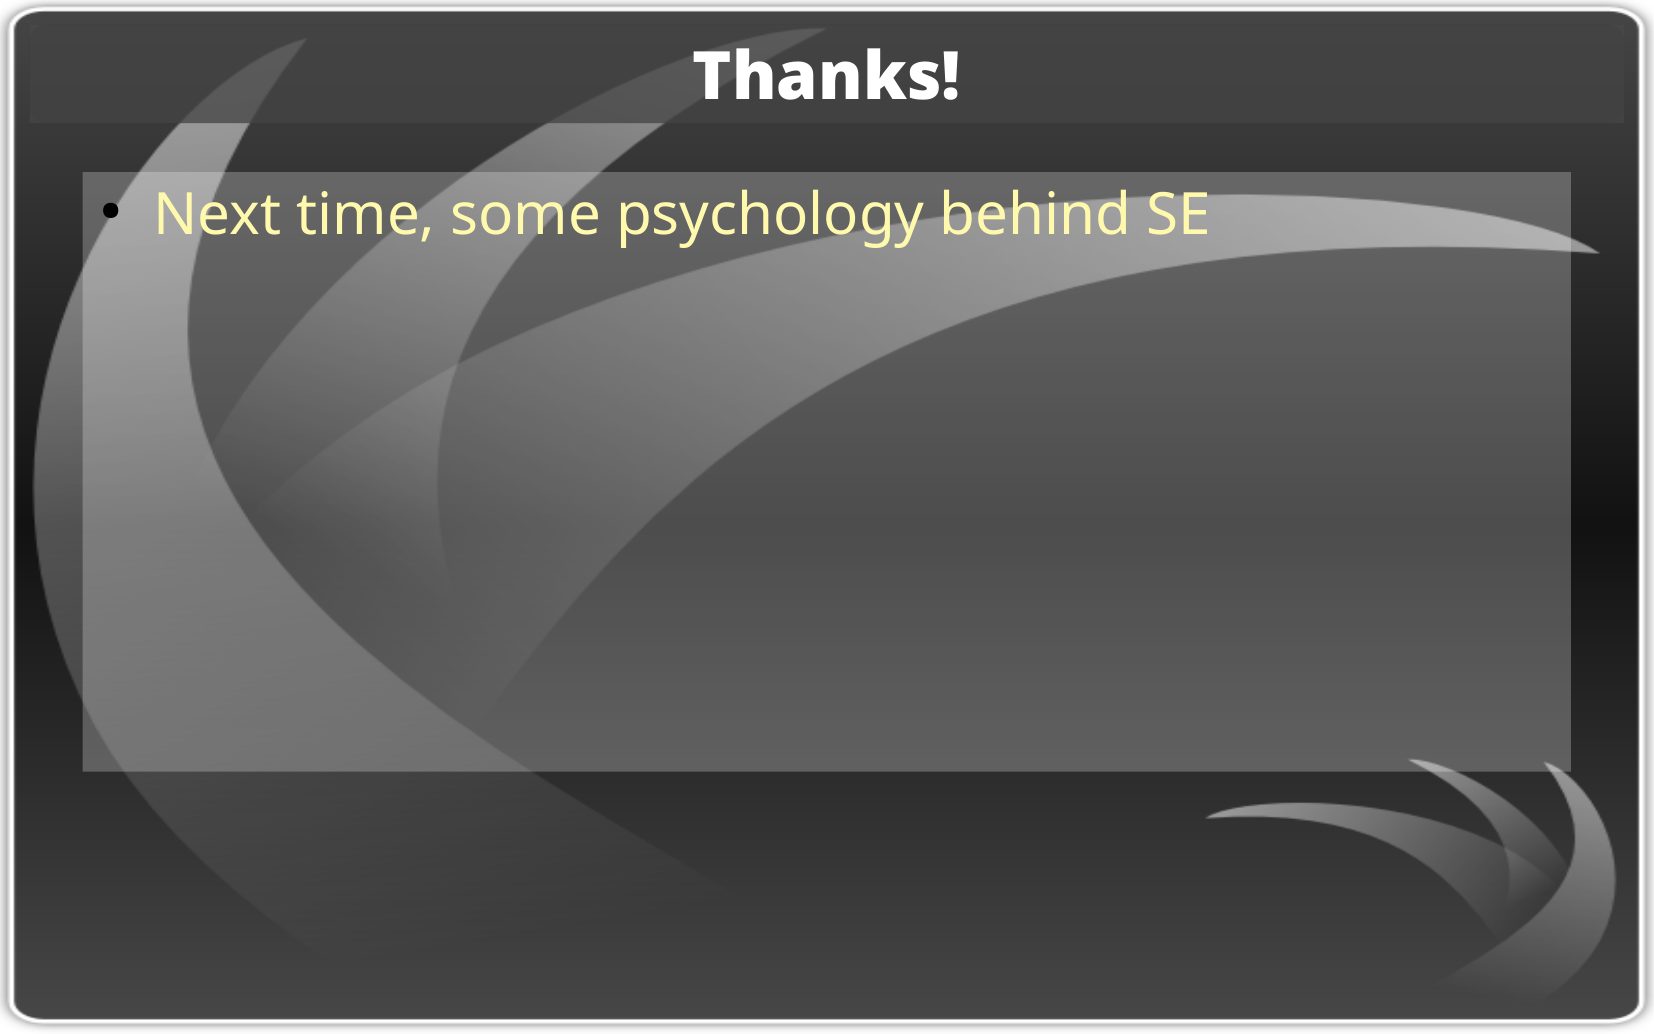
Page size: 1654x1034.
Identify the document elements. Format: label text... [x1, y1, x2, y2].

title Thanks! [29, 24, 1625, 124]
picture [0, 0, 1654, 1034]
list Next time, some psychology behind SE [82, 172, 1571, 772]
